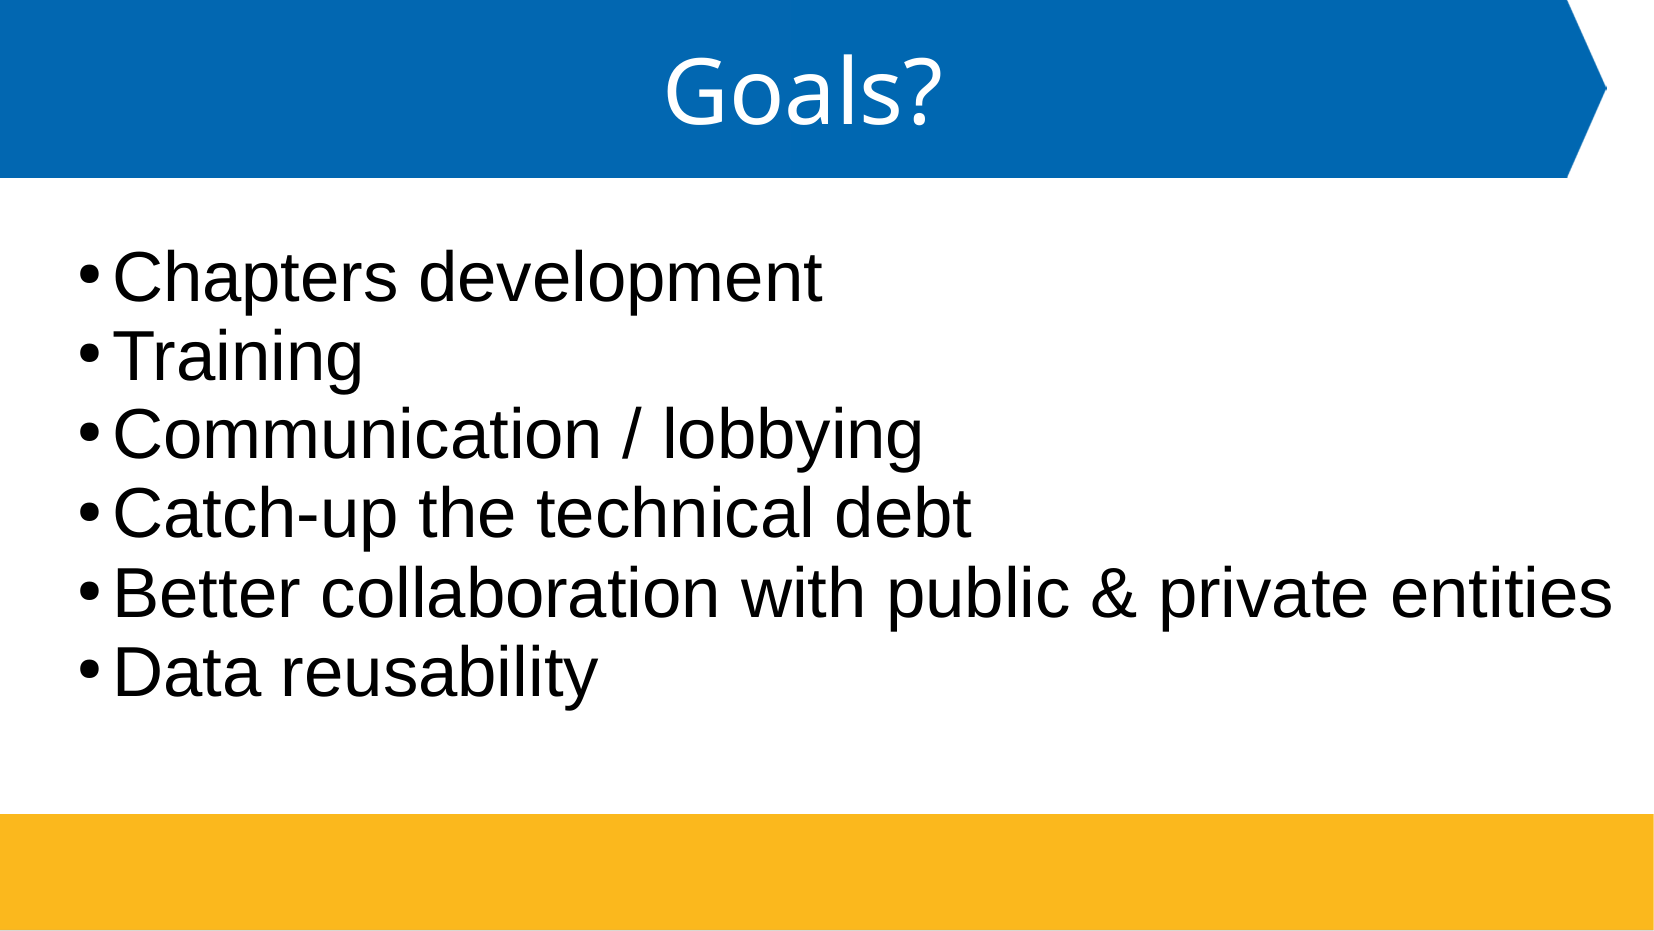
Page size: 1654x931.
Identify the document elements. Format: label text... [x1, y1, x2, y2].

title Goals? [59, 23, 1548, 154]
subtitle Chapters development Training Communication / lobbying Catch-up the technical debt Better collaboration with public & private entities Data reusability [76, 236, 1619, 843]
picture [0, 814, 1654, 931]
picture [0, 0, 1607, 178]
